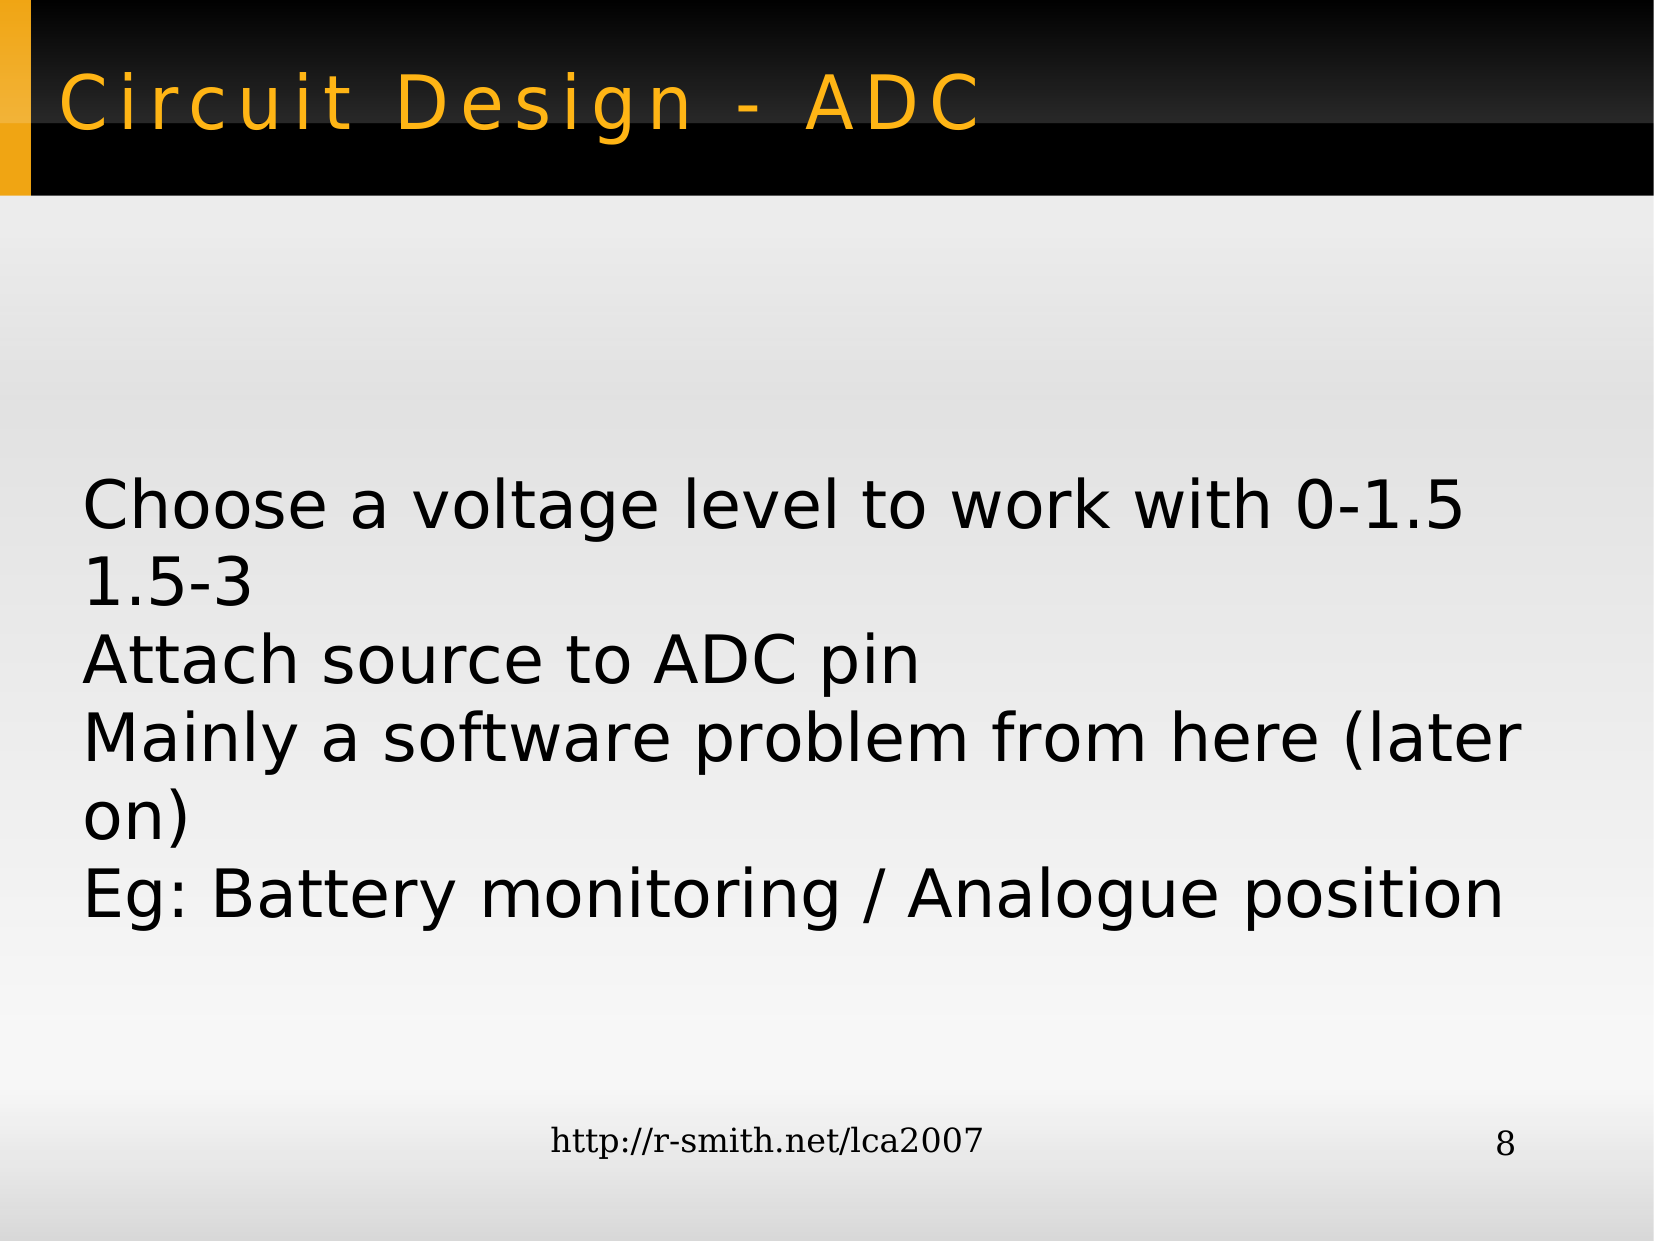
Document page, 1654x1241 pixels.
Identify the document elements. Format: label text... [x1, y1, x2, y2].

subtitle Choose a voltage level to work with 0-1.5 1.5-3 Attach source to ADC pin Mainly a software problem from here (later on) Eg: Battery monitoring / Analogue position [82, 290, 1571, 1109]
picture [0, 0, 1654, 1241]
title Circuit Design - ADC [59, 29, 1270, 178]
